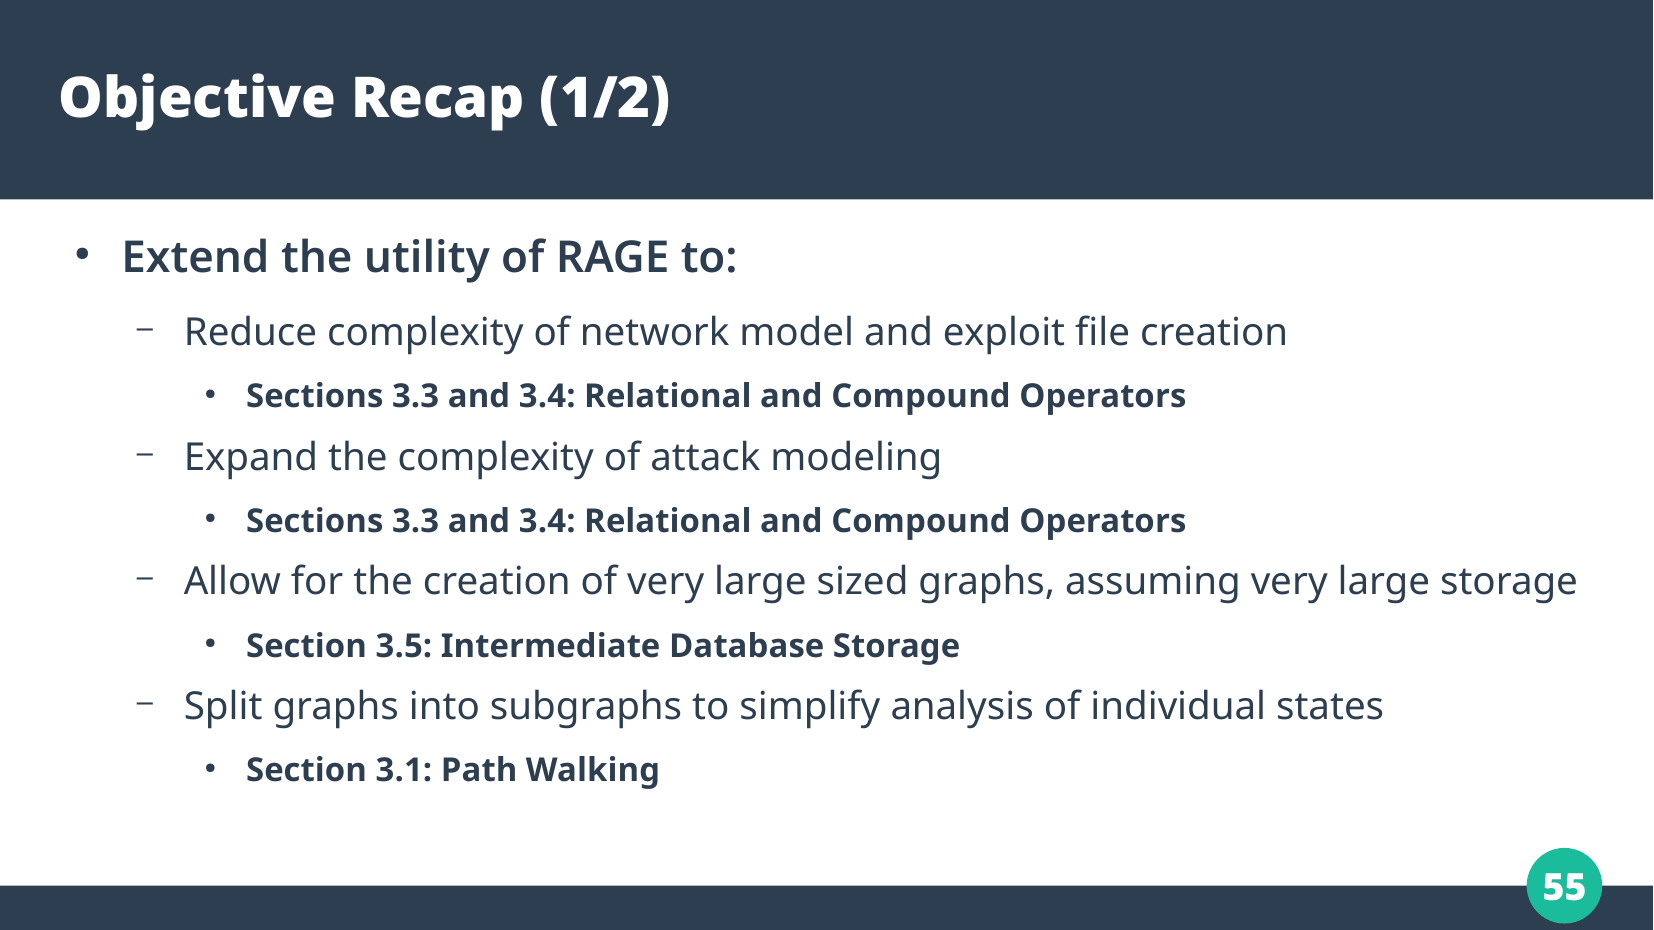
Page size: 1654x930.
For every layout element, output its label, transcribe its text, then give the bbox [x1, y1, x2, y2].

title Objective Recap (1/2) [58, 36, 1594, 155]
list Extend the utility of RAGE to: Reduce complexity of network model and exploit file creation Sections 3.3 and 3.4: Relational and Compound Operators Expand the complexity of attack modeling Sections 3.3 and 3.4: Relational and Compound Operators Allow for the creation of very large sized graphs, assuming very large storage Section 3.5: Intermediate Database Storage Split graphs into subgraphs to simplify analysis of individual states Section 3.1: Path Walking [58, 225, 1594, 846]
